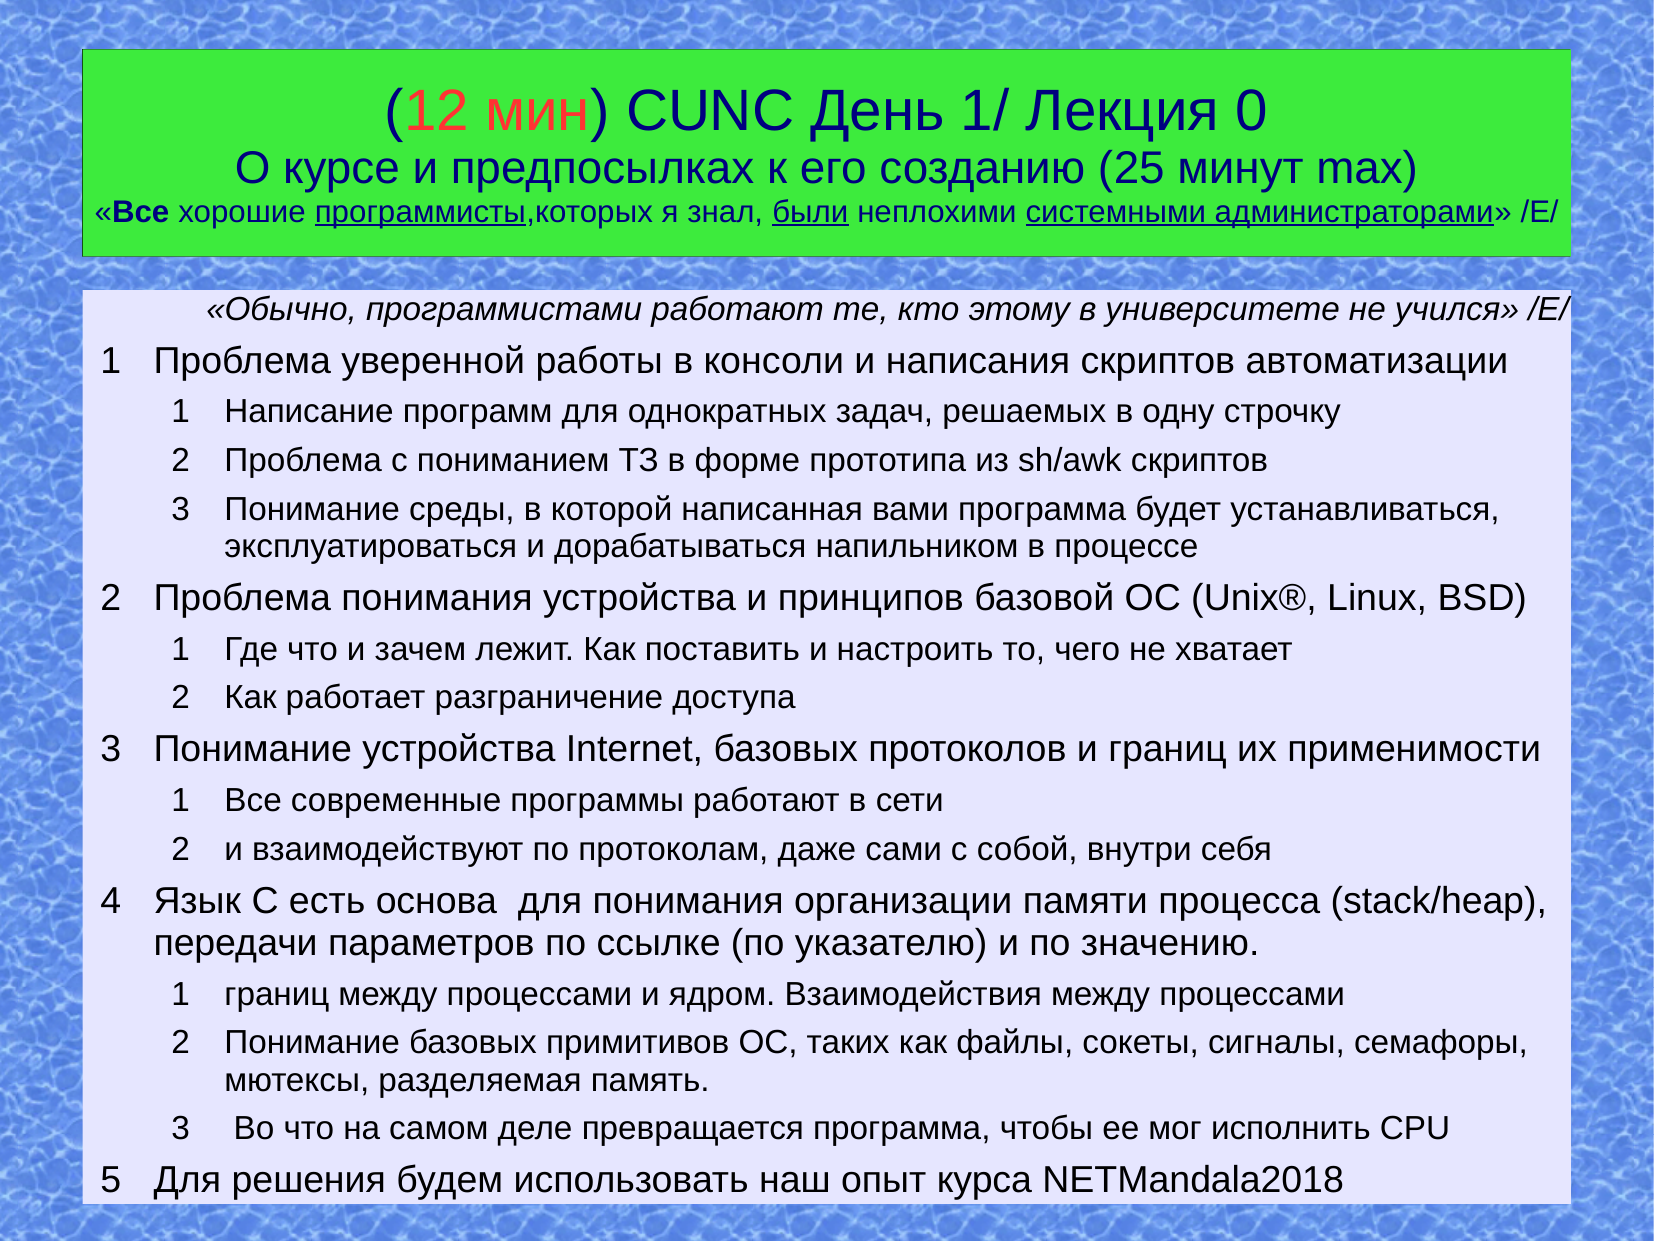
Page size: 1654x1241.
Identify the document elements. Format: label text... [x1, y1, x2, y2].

picture [0, 0, 1654, 1241]
title (12 мин) CUNC День 1/ Лекция 0 О курсе и предпосылках к его созданию (25 минут max) «Все хорошие программисты,которых я знал, были неплохими системными администраторами» /E/ [82, 49, 1571, 257]
list «Обычно, программистами работают те, кто этому в университете не учился» /E/ Проблема уверенной работы в консоли и написания скриптов автоматизации Написание программ для однократных задач, решаемых в одну строчку Проблема с пониманием ТЗ в форме прототипа из sh/awk скриптов Понимание среды, в которой написанная вами программа будет устанавливаться, эксплуатироваться и дорабатываться напильником в процессе Проблема понимания устройства и принципов базовой ОС (Unix®, Linux, BSD) Где что и зачем лежит. Как поставить и настроить то, чего не хватает Как работает разграничение доступа Понимание устройства Internet, базовых протоколов и границ их применимости Все современные программы работают в сети и взаимодействуют по протоколам, даже сами с собой, внутри себя Язык С есть основа для понимания организации памяти процесса (stack/heap), передачи параметров по ссылке (по указателю) и по значению. границ между процессами и ядром. Взаимодействия между процессами Понимание базовых примитивов ОС, таких как файлы, сокеты, сигналы, семафоры, мютексы, разделяемая память. Во что на самом деле превращается программа, чтобы ее мог исполнить CPU Для решения будем использовать наш опыт курса NETMandala2018 [82, 290, 1571, 1204]
